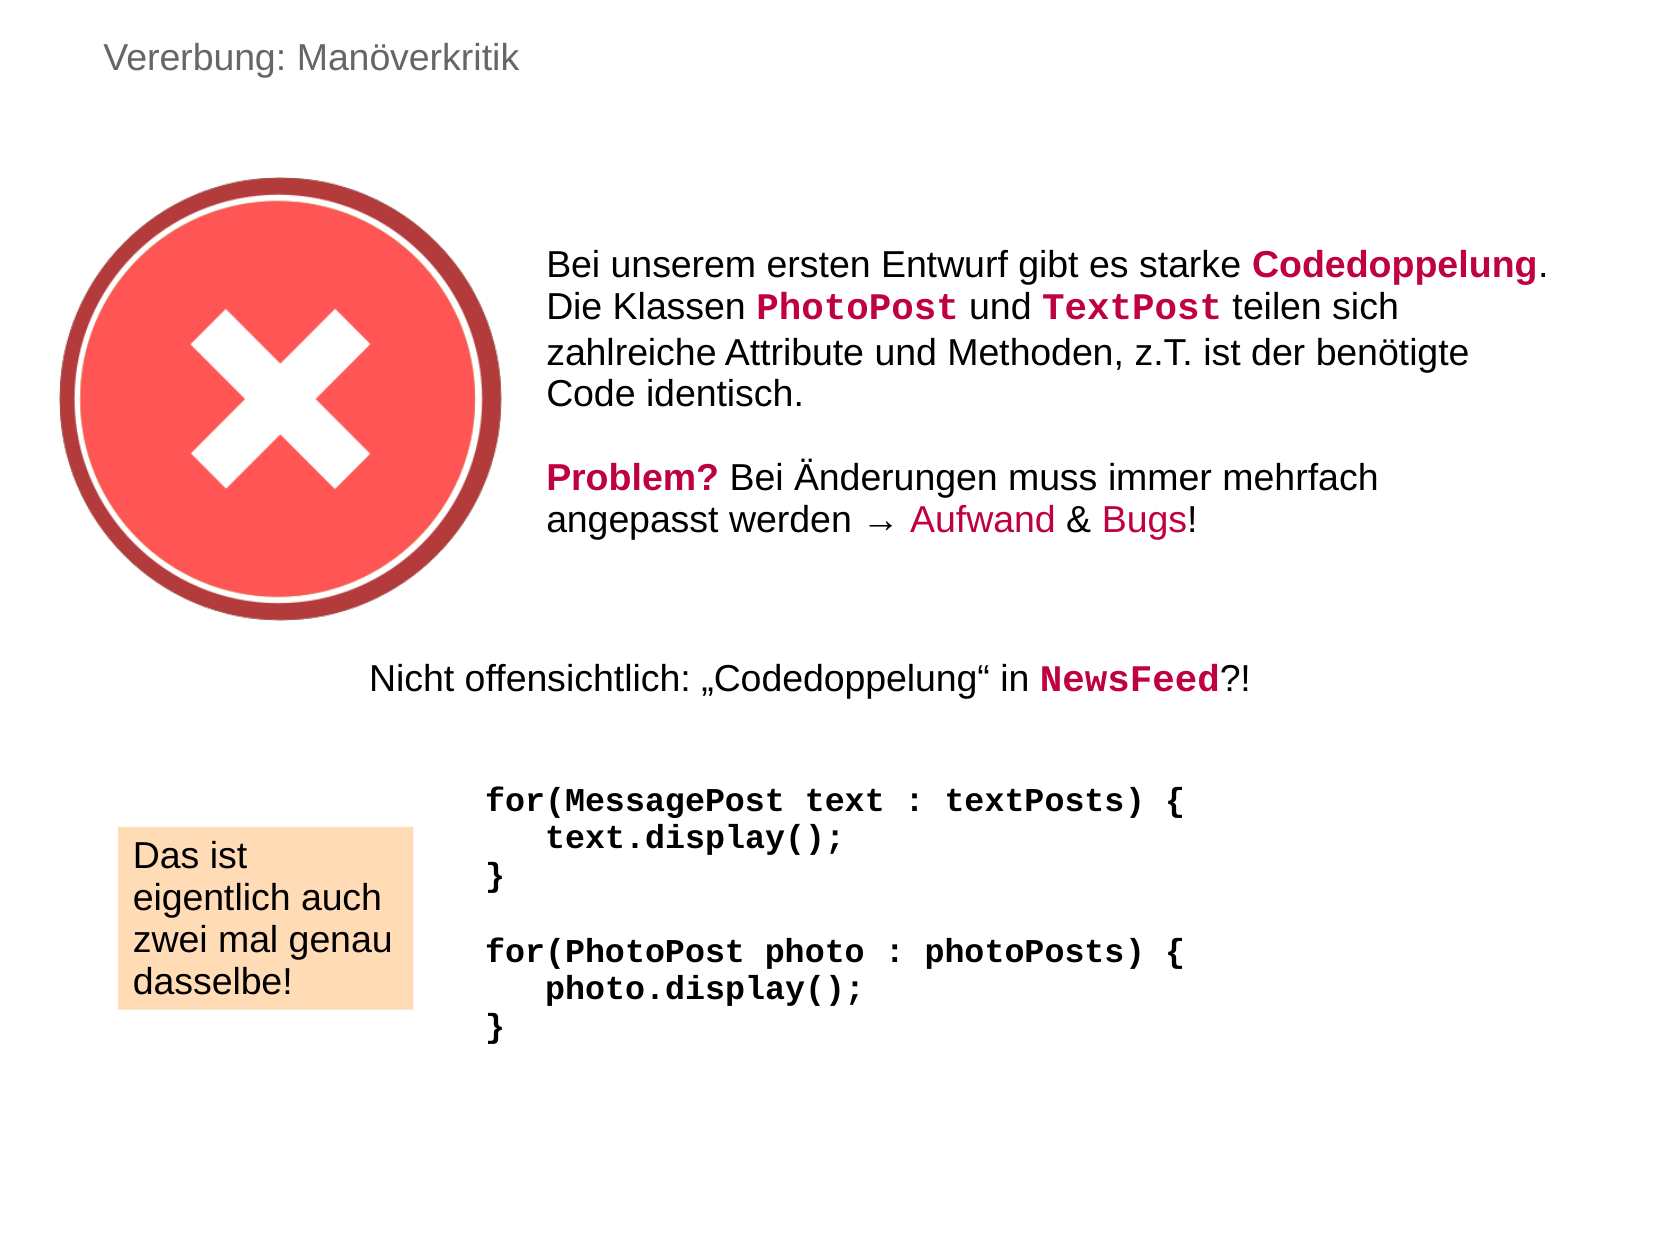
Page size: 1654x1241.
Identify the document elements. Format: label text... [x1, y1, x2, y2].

text_box Nicht offensichtlich: „Codedoppelung“ in NewsFeed?! [354, 649, 1359, 710]
picture [59, 177, 502, 621]
text_box Vererbung: Manöverkritik [88, 29, 1565, 87]
text_box for(MessagePost text : textPosts) { text.display(); } for(PhotoPost photo : photoPosts) { photo.display(); } [330, 738, 1241, 1123]
text_box Das ist eigentlich auch zwei mal genau dasselbe! [118, 826, 414, 1010]
text_box Bei unserem ersten Entwurf gibt es starke Codedoppelung. Die Klassen PhotoPost und TextPost teilen sich zahlreiche Attribute und Methoden, z.T. ist der benötigte Code identisch. Problem? Bei Änderungen muss immer mehrfach angepasst werden → Aufwand & Bugs! [531, 236, 1565, 549]
